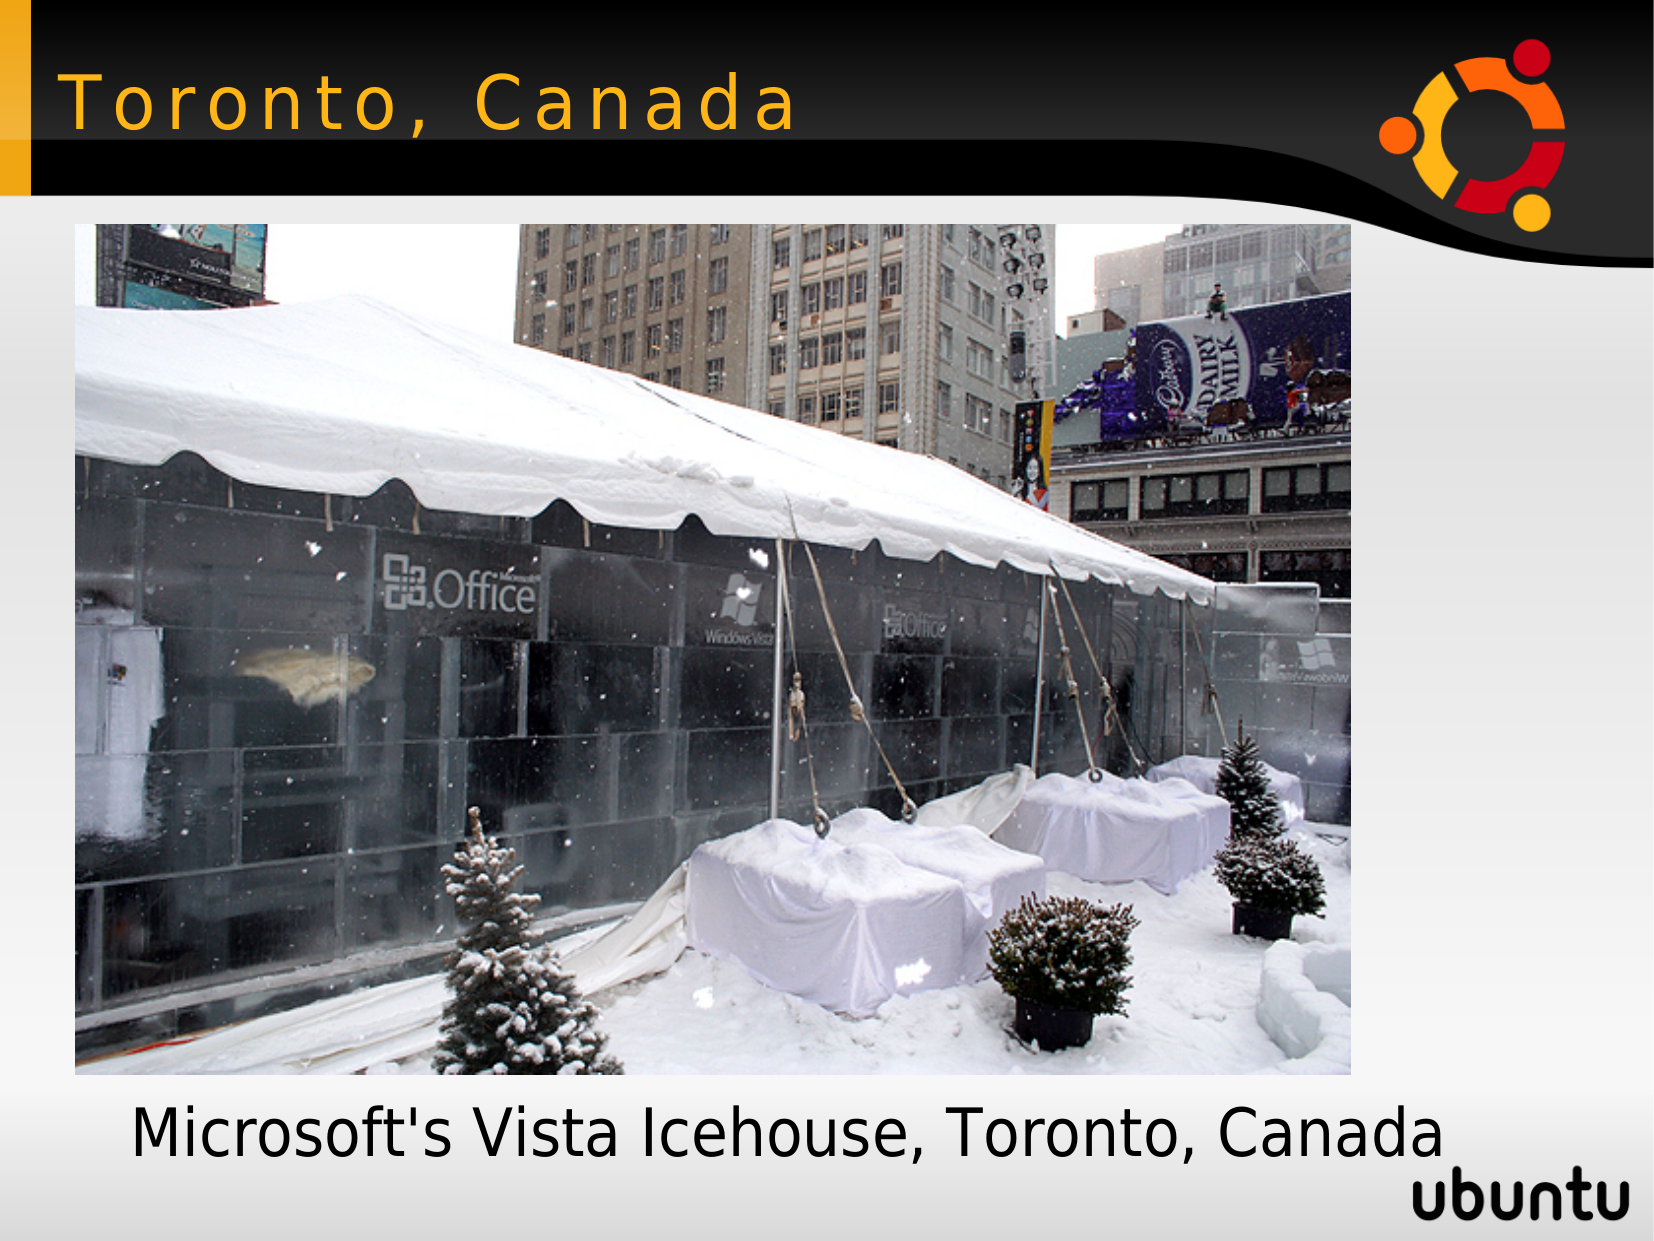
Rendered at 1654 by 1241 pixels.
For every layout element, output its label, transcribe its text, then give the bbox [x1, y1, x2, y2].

text_box Microsoft's Vista Icehouse, Toronto, Canada [115, 1087, 1611, 1181]
picture [0, 0, 1654, 1241]
title Toronto, Canada [59, 36, 1270, 171]
